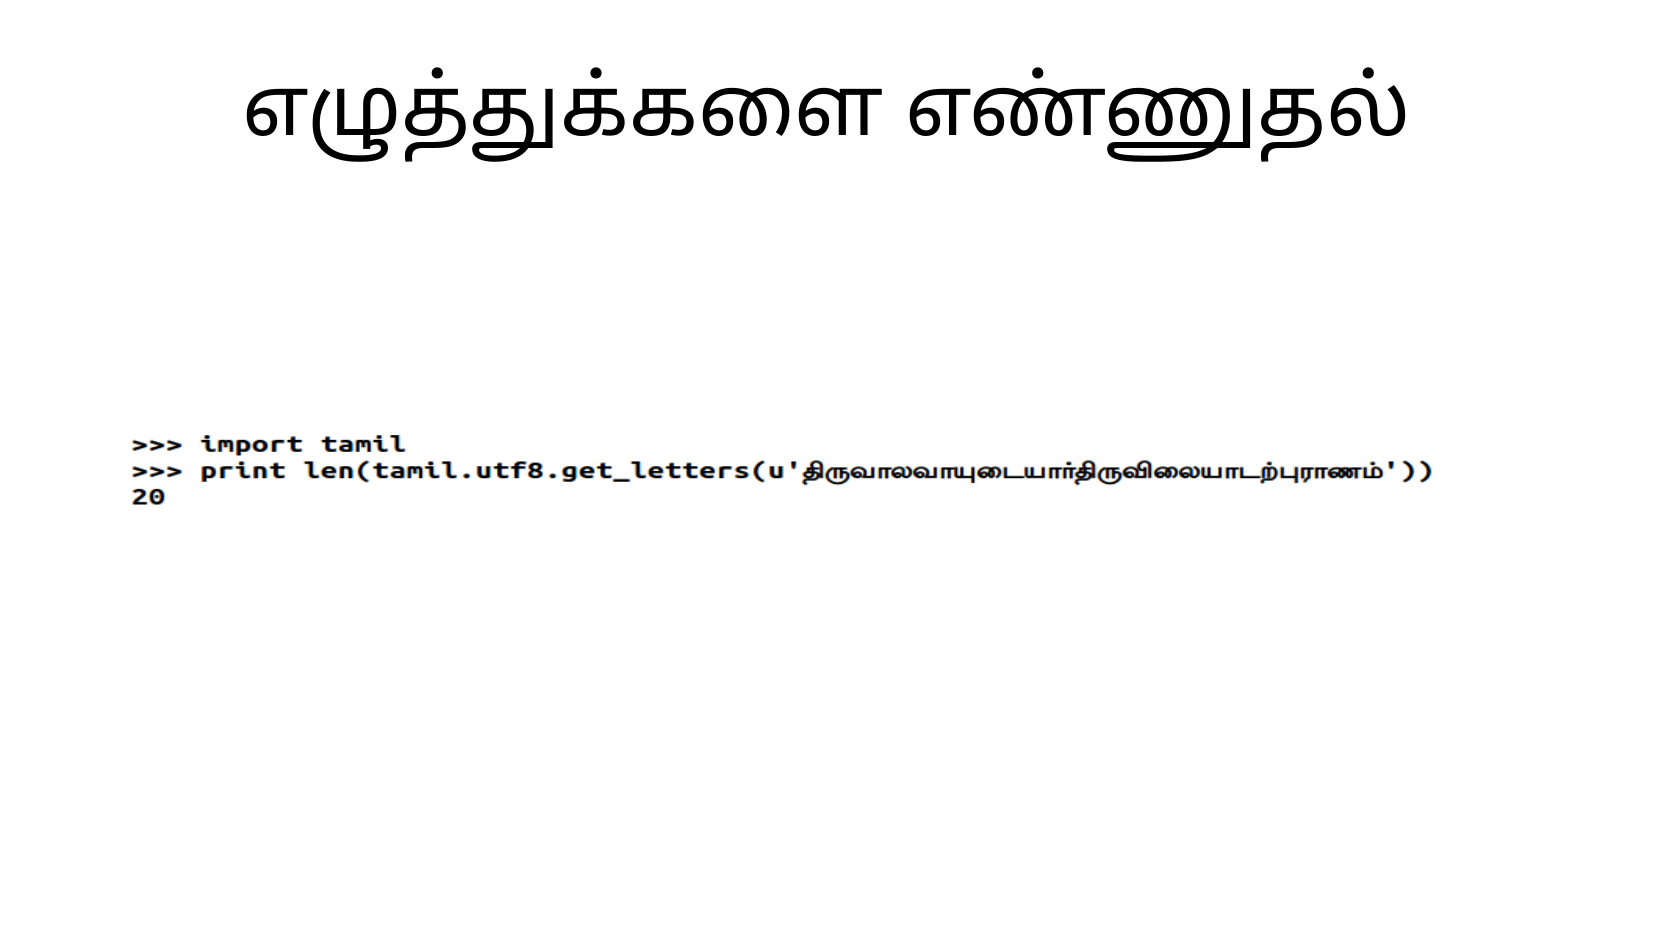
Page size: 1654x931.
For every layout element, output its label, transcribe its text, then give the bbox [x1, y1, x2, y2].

picture [130, 434, 1458, 507]
title எழுத்துக்களை எண்ணுதல் [82, 37, 1571, 193]
